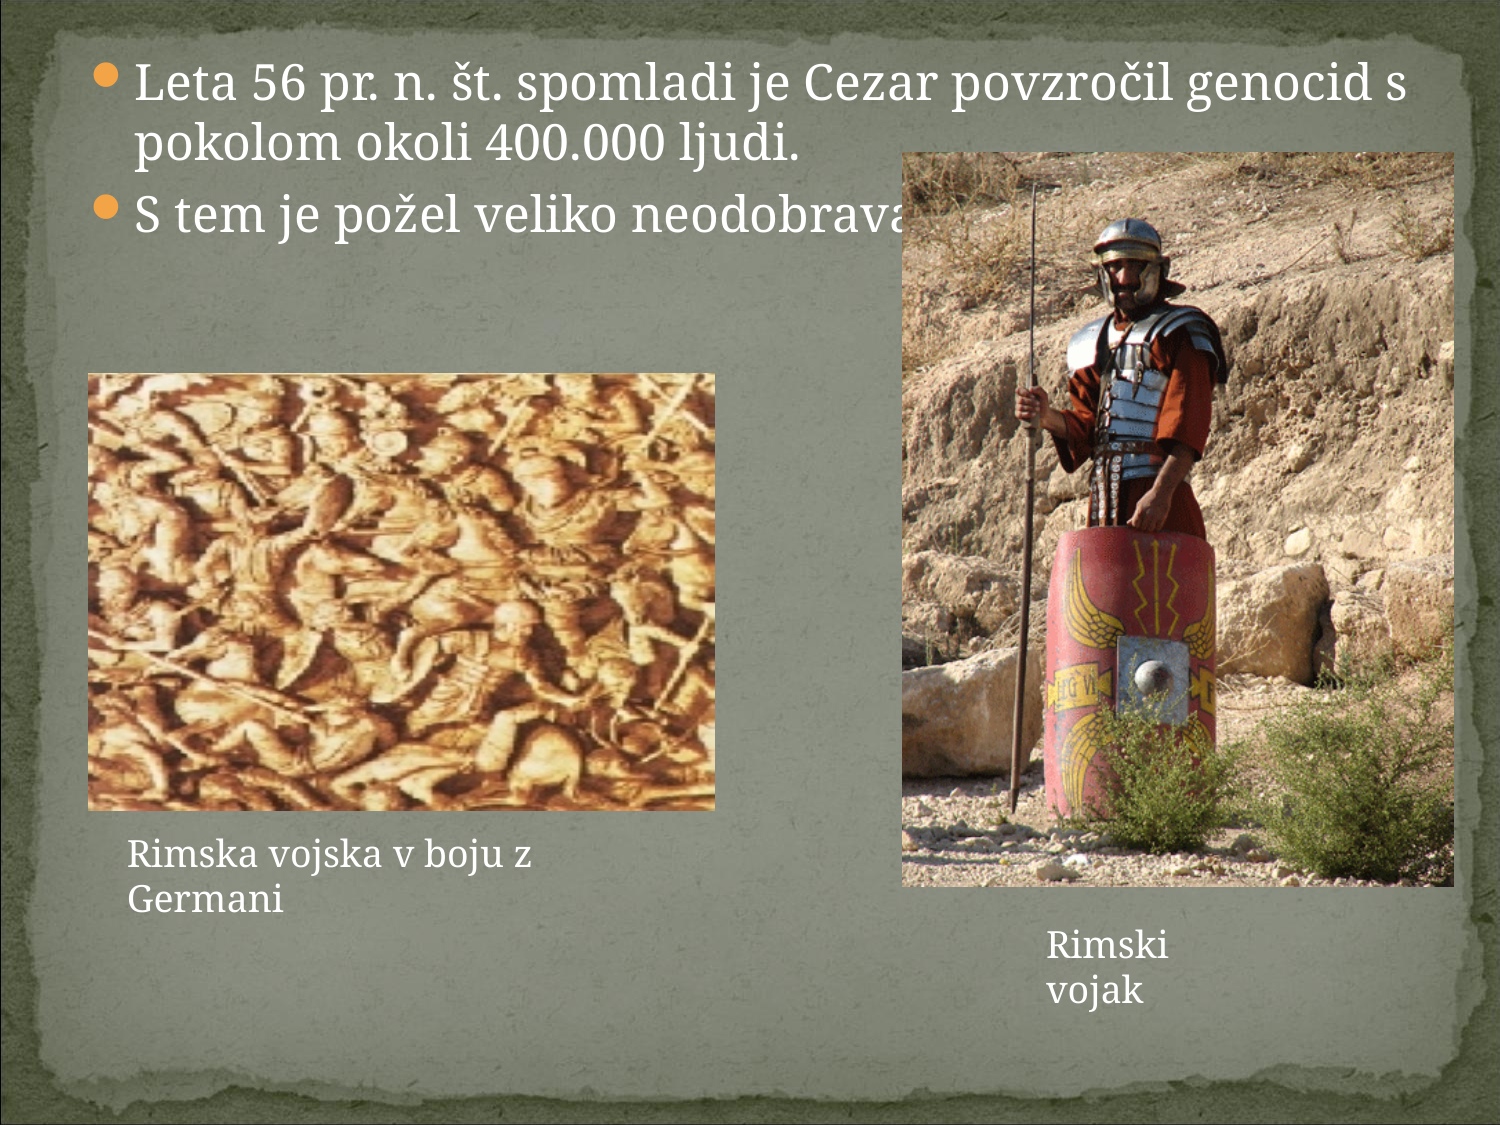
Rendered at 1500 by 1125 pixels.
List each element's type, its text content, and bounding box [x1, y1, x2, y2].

list Leta 56 pr. n. št. spomladi je Cezar povzročil genocid s pokolom okoli 400.000 ljudi. S tem je požel veliko neodobravanje [75, 42, 1425, 1005]
text_box Rimska vojska v boju z Germani [112, 822, 668, 928]
picture [0, 0, 1500, 1125]
text_box Rimski vojak [1031, 913, 1278, 1019]
